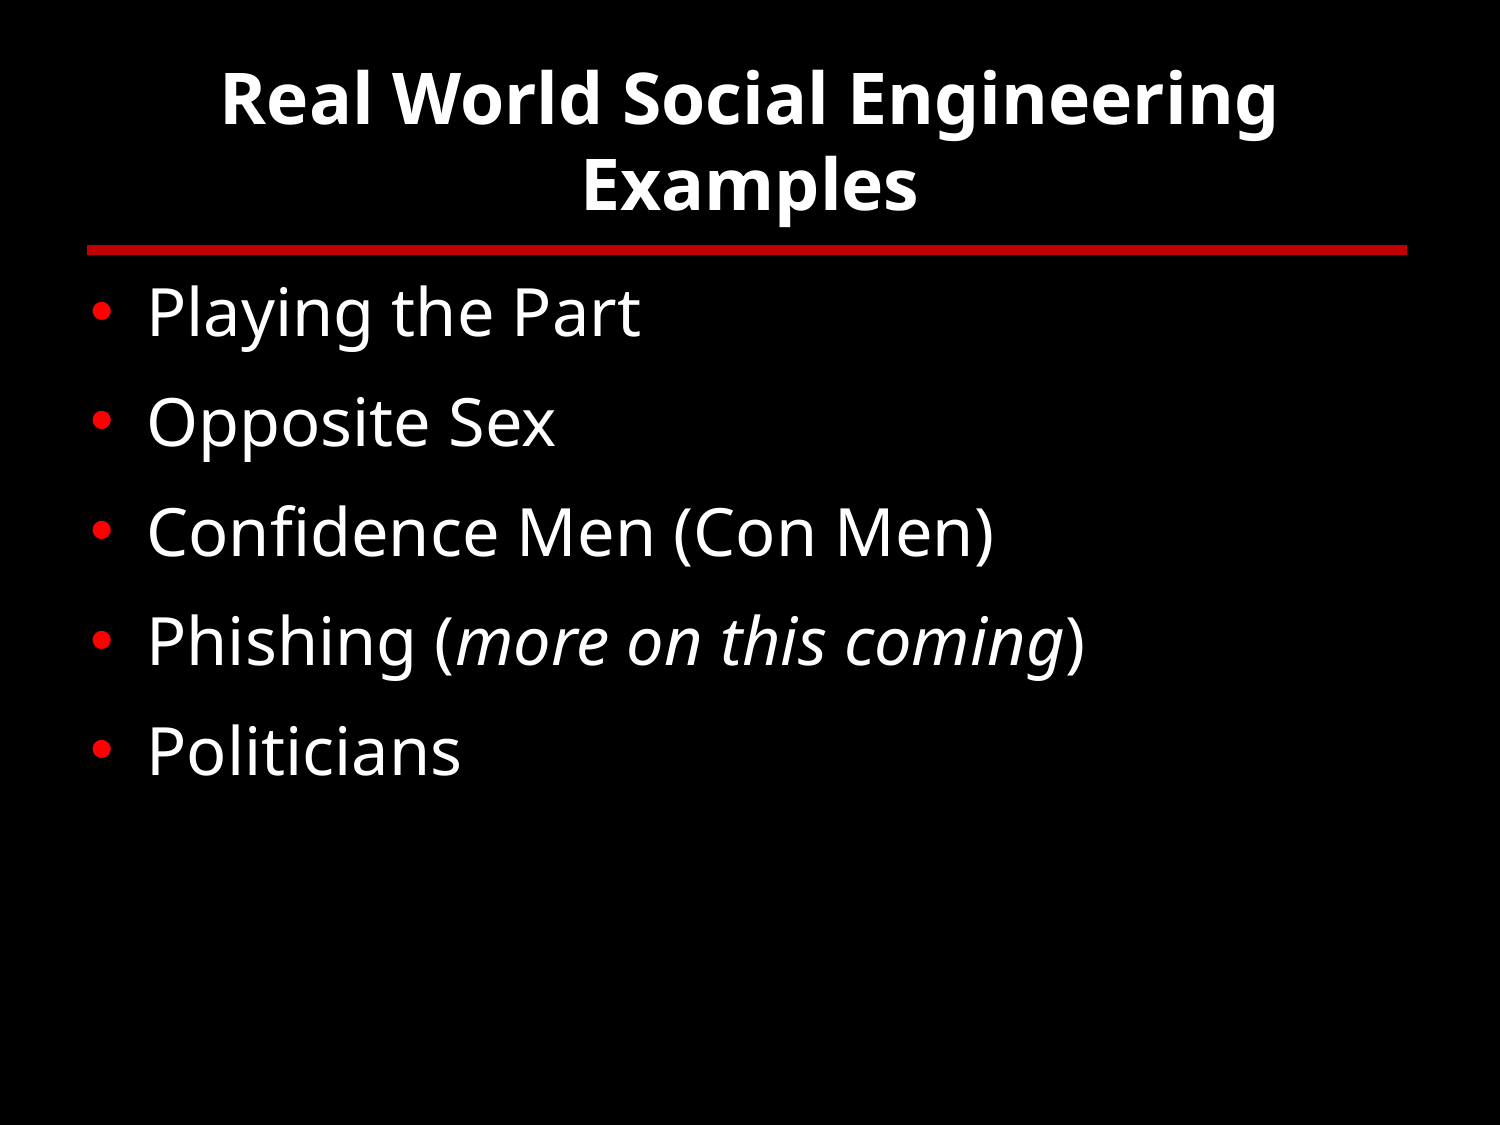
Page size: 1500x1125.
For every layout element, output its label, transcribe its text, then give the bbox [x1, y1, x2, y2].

title Real World Social Engineering Examples [75, 45, 1425, 233]
list Playing the Part Opposite Sex Confidence Men (Con Men) Phishing (more on this coming) Politicians [75, 262, 1425, 1005]
